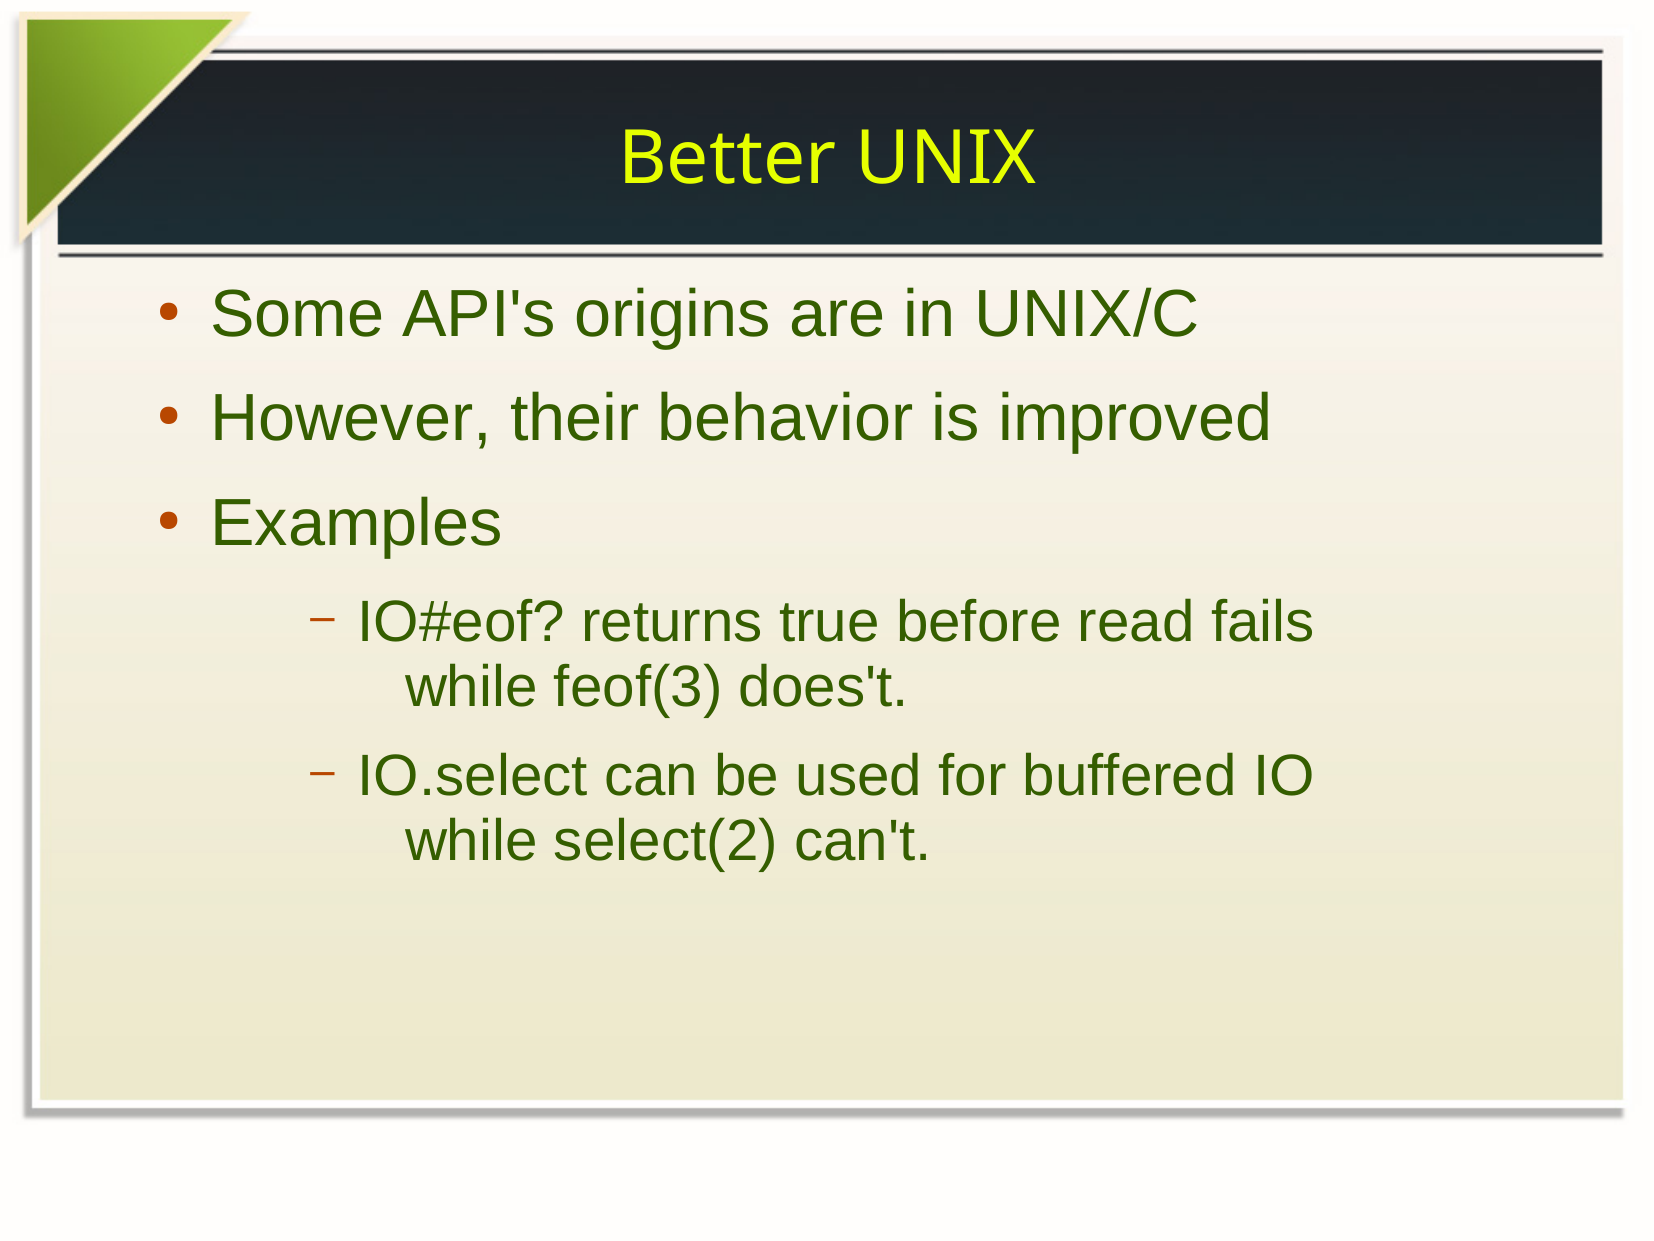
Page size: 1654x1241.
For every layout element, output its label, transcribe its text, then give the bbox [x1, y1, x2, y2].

picture [0, 0, 1654, 1241]
list Some API's origins are in UNIX/C However, their behavior is improved Examples IO#eof? returns true before read fails while feof(3) does't. IO.select can be used for buffered IO while select(2) can't. [121, 276, 1534, 1087]
title Better UNIX [121, 73, 1534, 237]
